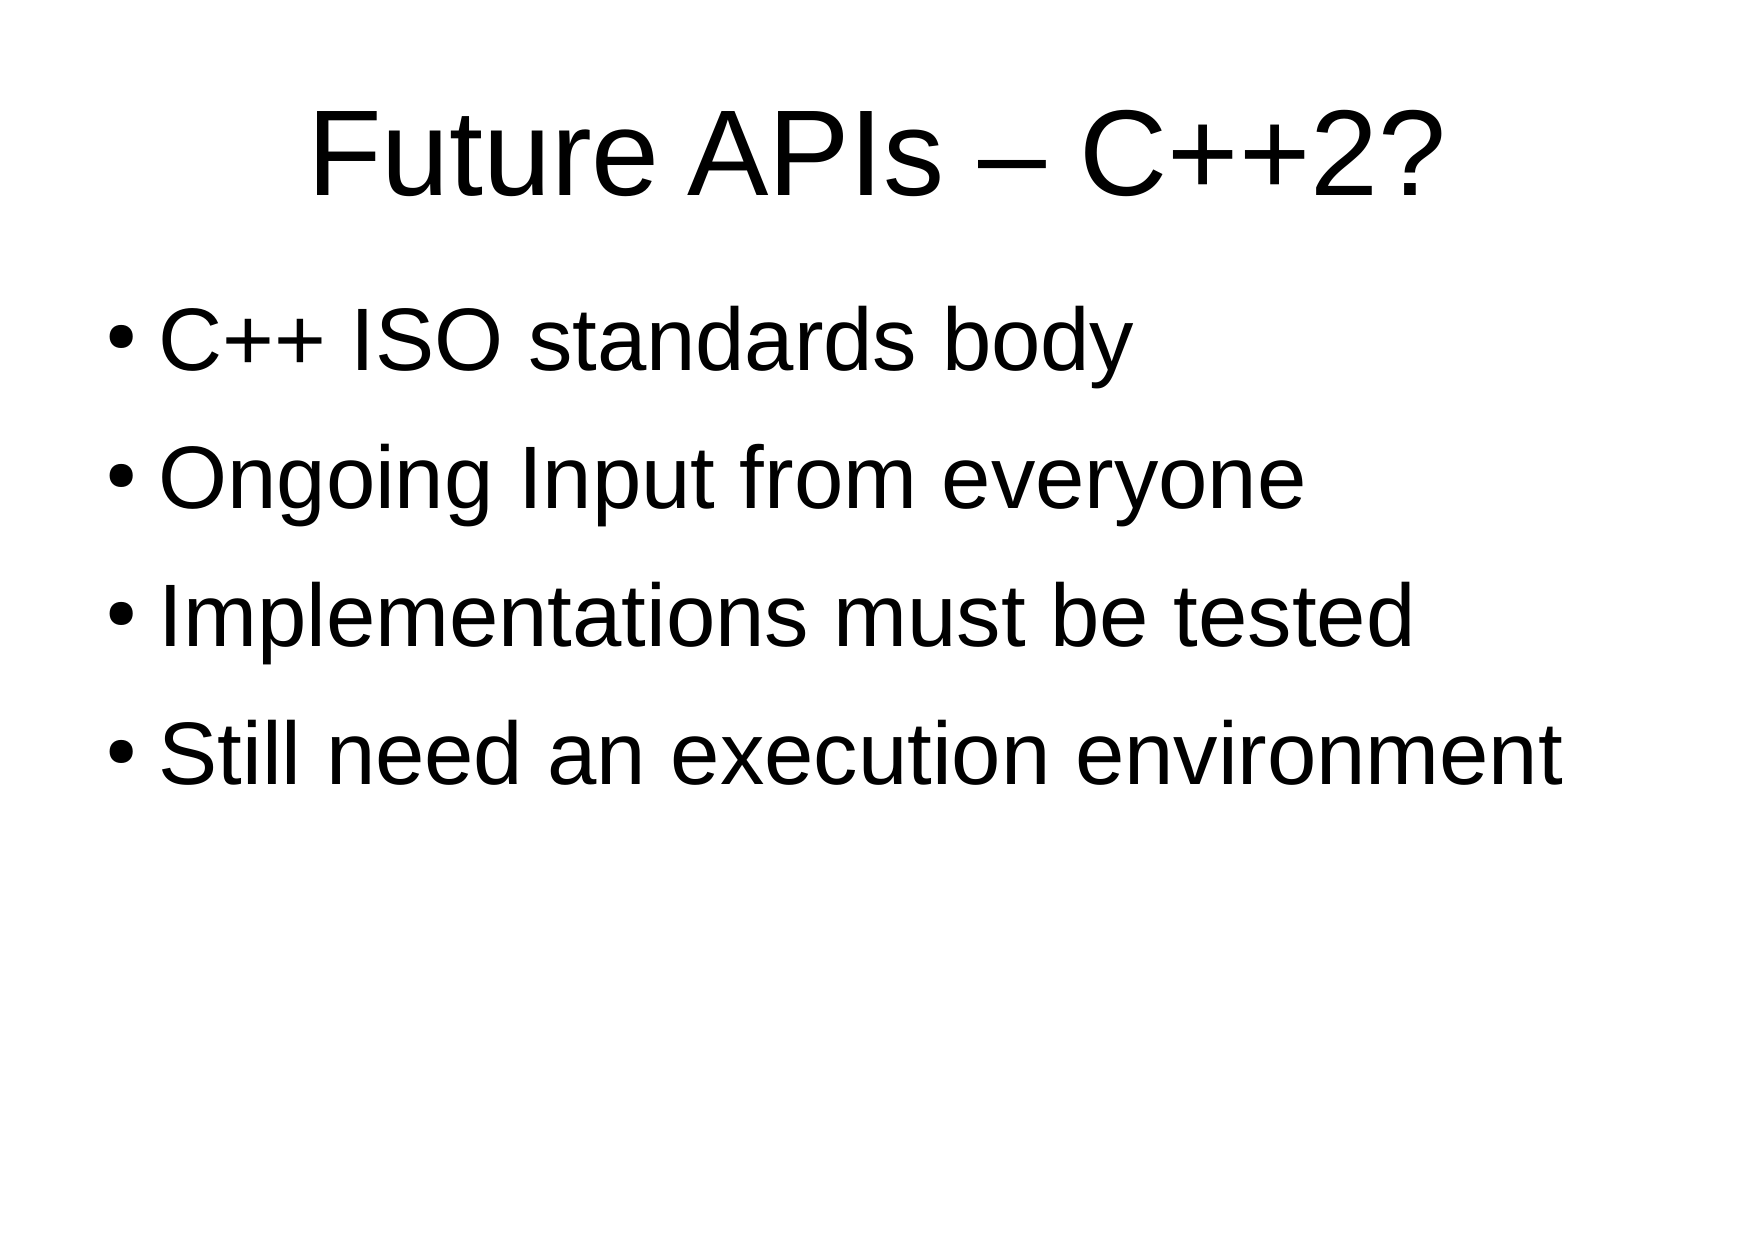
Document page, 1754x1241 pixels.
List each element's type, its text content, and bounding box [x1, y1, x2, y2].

list C++ ISO standards body Ongoing Input from everyone Implementations must be tested Still need an execution environment [87, 289, 1667, 1010]
title Future APIs – C++2? [87, 49, 1667, 257]
